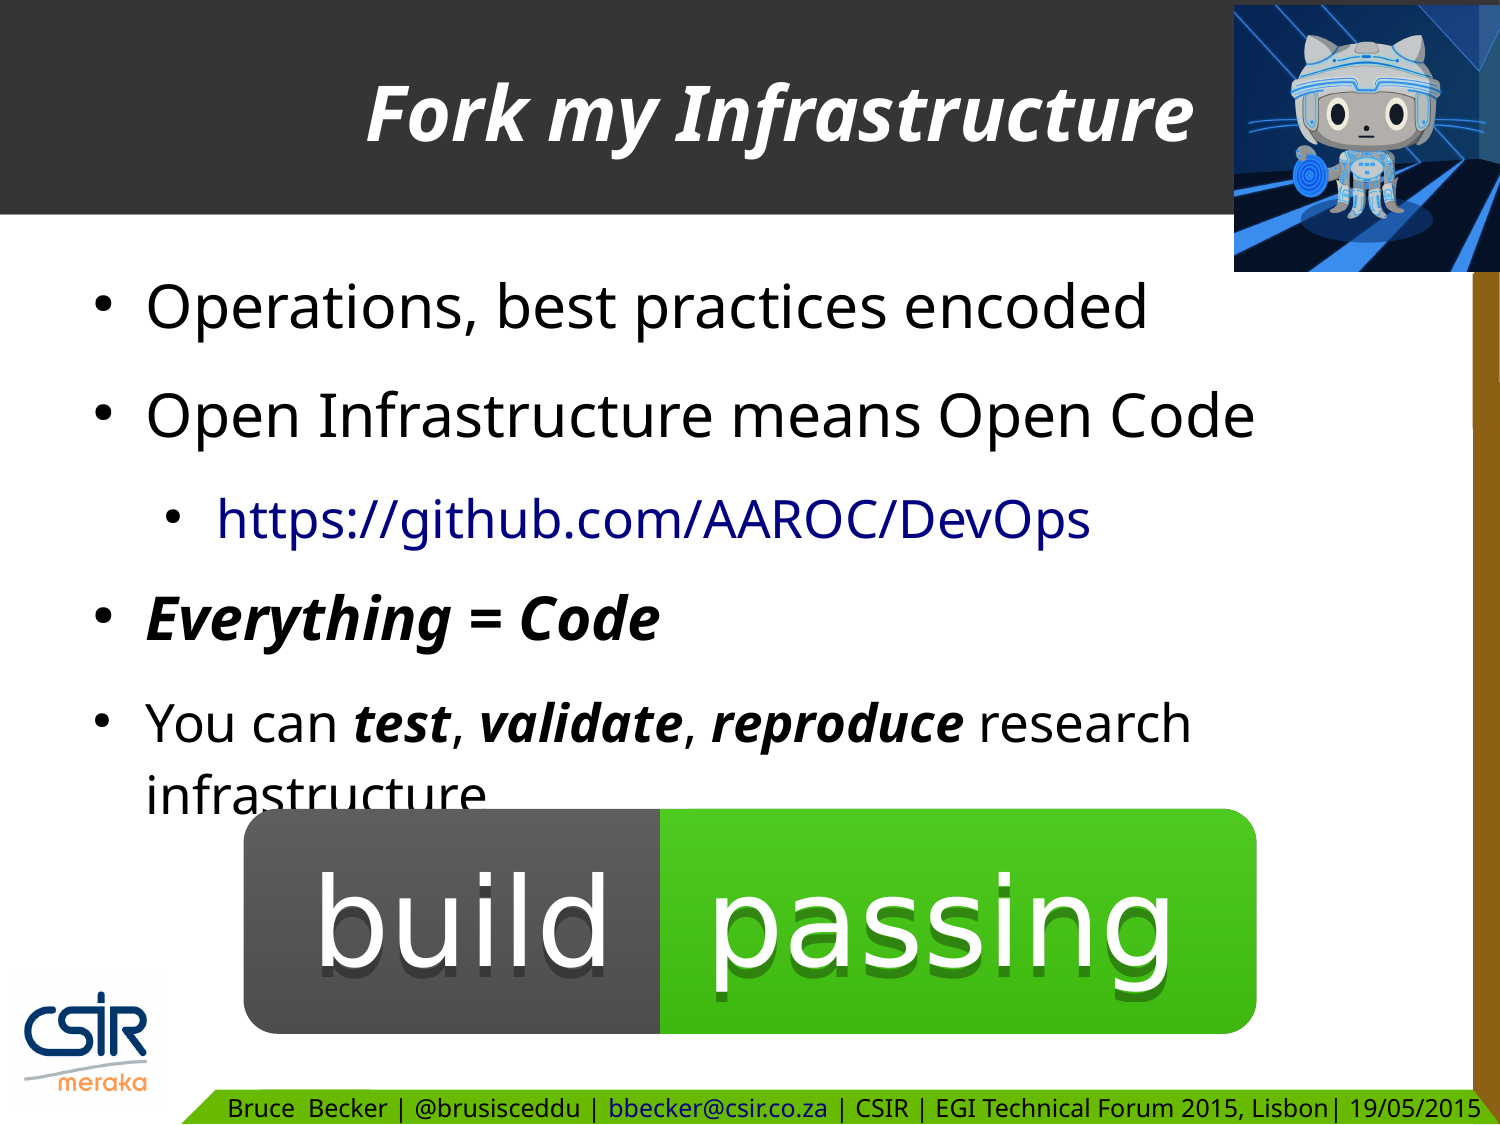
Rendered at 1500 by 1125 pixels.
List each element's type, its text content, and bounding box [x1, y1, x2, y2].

picture [0, 0, 1500, 272]
picture [237, 803, 1263, 1040]
list Operations, best practices encoded Open Infrastructure means Open Code https://github.com/AAROC/DevOps Everything = Code You can test, validate, reproduce research infrastructure [75, 263, 1425, 916]
title Fork my Infrastructure [185, 18, 1234, 206]
picture [10, 974, 161, 1112]
